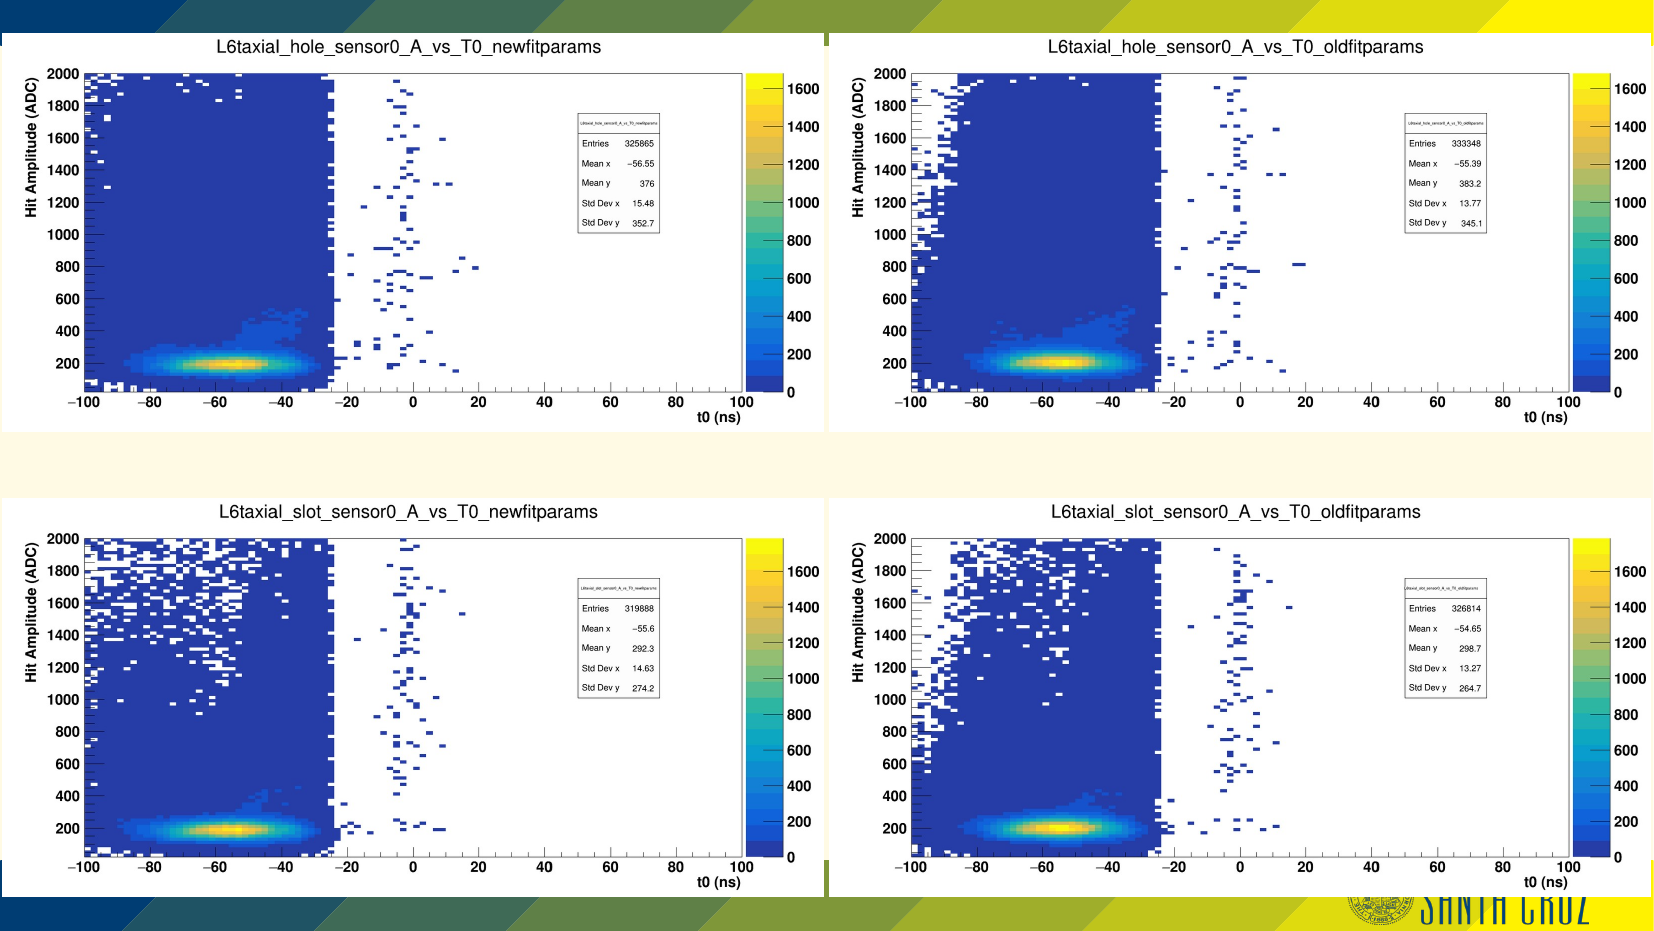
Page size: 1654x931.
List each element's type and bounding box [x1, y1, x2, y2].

picture [2, 498, 824, 897]
picture [2, 33, 824, 432]
picture [829, 33, 1651, 432]
picture [829, 498, 1651, 925]
